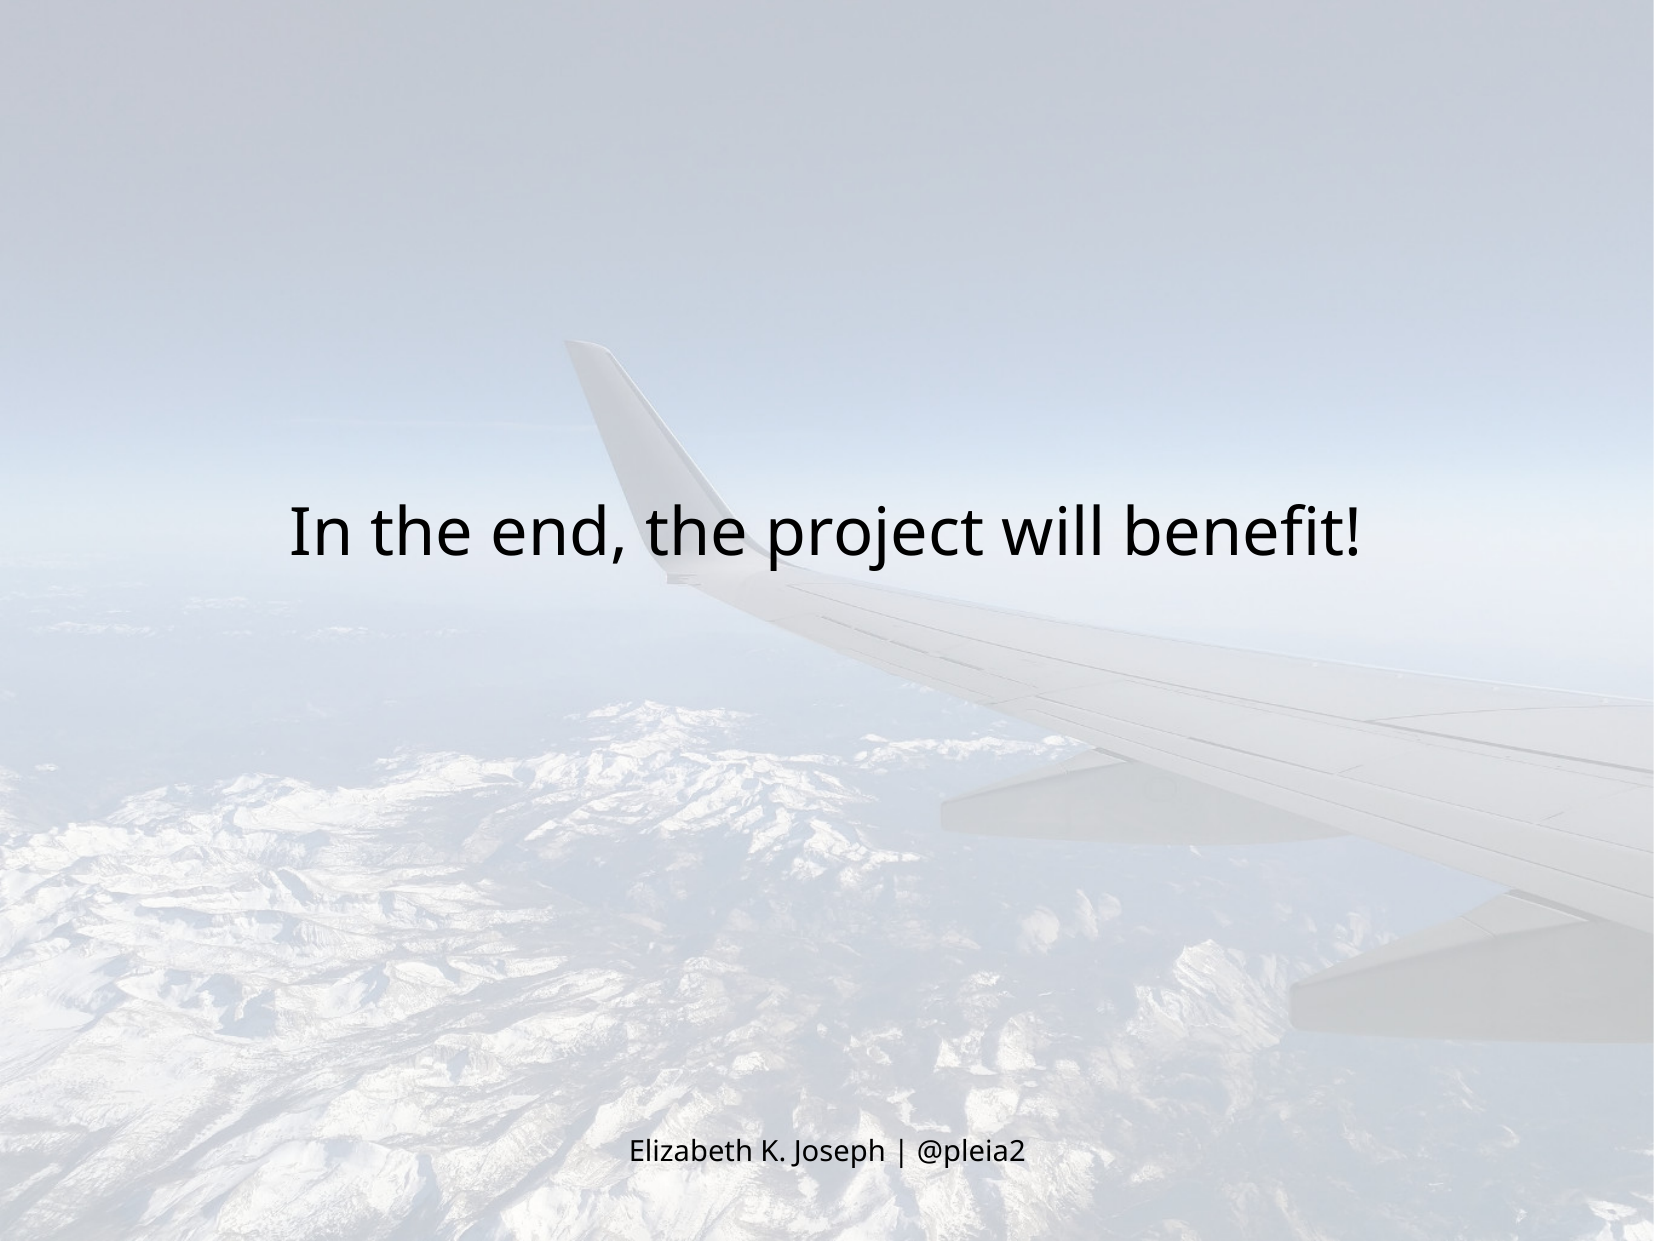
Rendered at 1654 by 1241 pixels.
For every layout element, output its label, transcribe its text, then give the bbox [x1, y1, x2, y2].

picture [0, 0, 1654, 1241]
subtitle In the end, the project will benefit! [82, 49, 1571, 1010]
